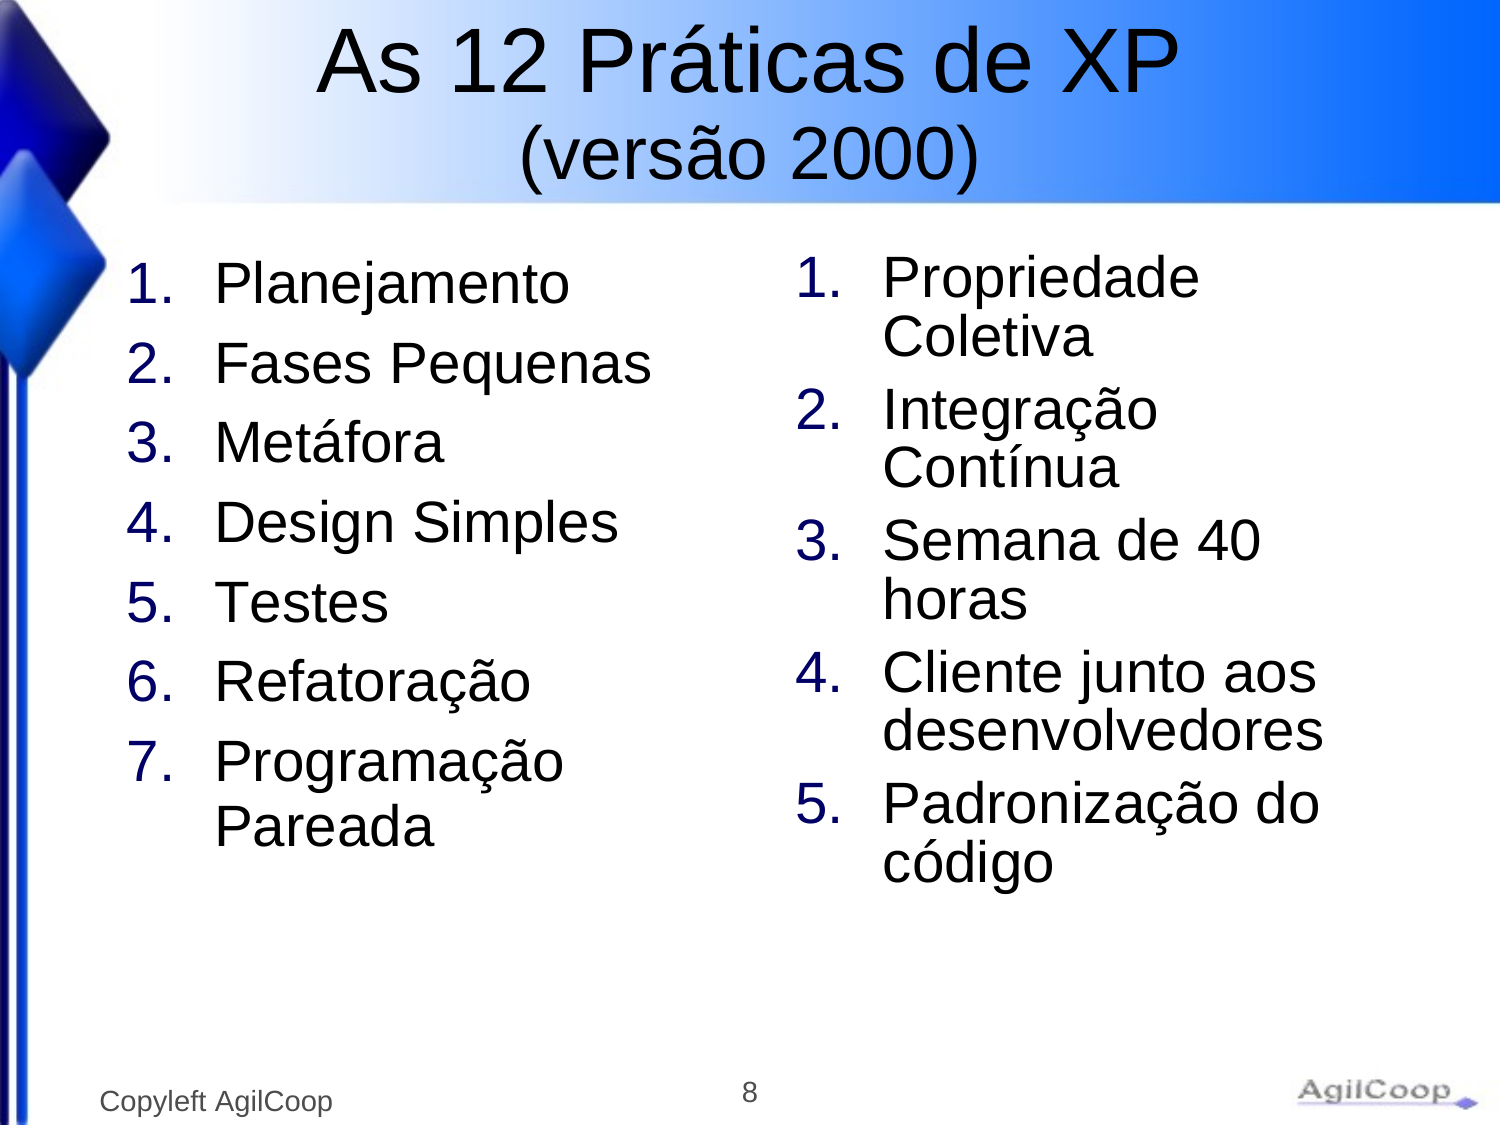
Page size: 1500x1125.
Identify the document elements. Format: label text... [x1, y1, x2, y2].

list Propriedade Coletiva Integração Contínua Semana de 40 horas Cliente junto aos desenvolvedores Padronização do código [780, 243, 1426, 1006]
list Planejamento Fases Pequenas Metáfora Design Simples Testes Refatoração Programação Pareada [112, 243, 757, 1006]
title As 12 Práticas de XP (versão 2000) [75, 0, 1426, 207]
picture [0, 0, 1500, 1125]
